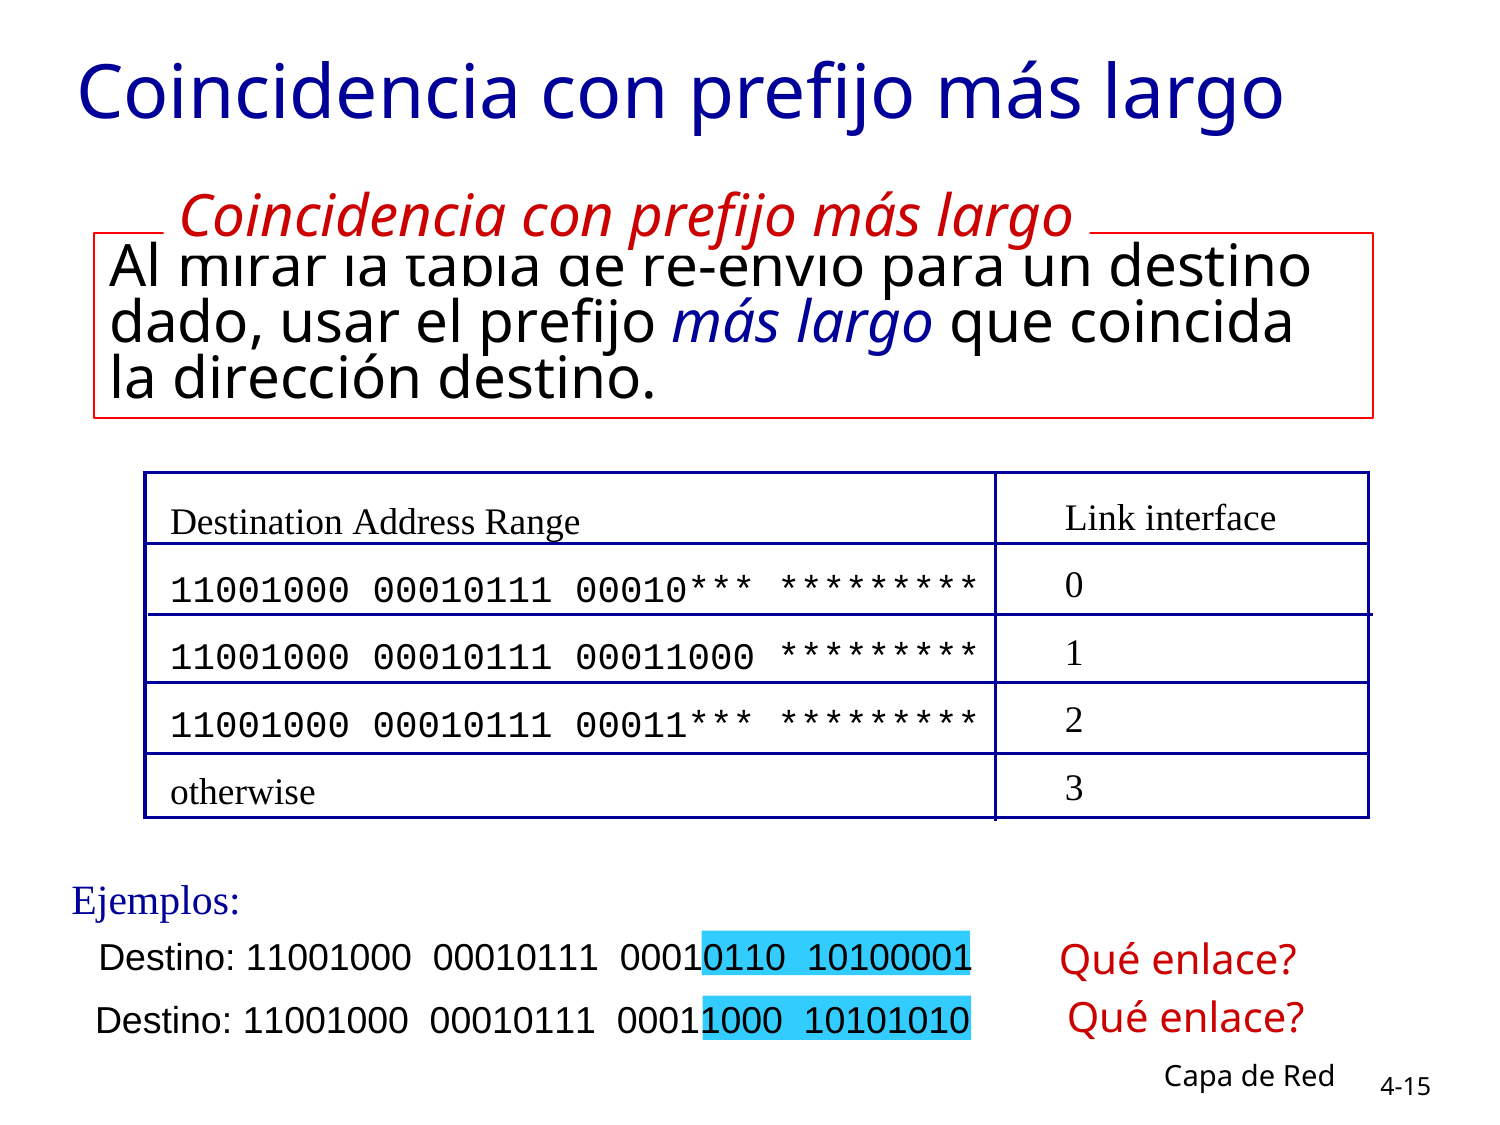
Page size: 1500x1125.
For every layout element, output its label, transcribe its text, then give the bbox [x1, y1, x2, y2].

text_box Ejemplos: [56, 864, 256, 931]
text_box Destination Address Range 11001000 00010111 00010*** ********* 11001000 00010111 00011000 ********* 11001000 00010111 00011*** ********* otherwise [155, 755, 994, 816]
text_box Destination Address Range 11001000 00010111 00010*** ********* 11001000 00010111 00011000 ********* 11001000 00010111 00011*** ********* otherwise [155, 474, 994, 542]
text_box Coincidencia con prefijo más largo [163, 170, 1090, 256]
text_box Link interface 0 1 2 3 [1050, 462, 1293, 816]
text_box Al mirar la tabla de re-envío para un destino dado, usar el prefijo más largo que coincida la dirección destino. [93, 232, 1374, 419]
text_box Qué enlace? [1044, 925, 1312, 991]
text_box Qué enlace? [1052, 982, 1320, 1049]
title Coincidencia con prefijo más largo [61, 14, 1483, 164]
text_box Destination Address Range 11001000 00010111 00010*** ********* 11001000 00010111 00011000 ********* 11001000 00010111 00011*** ********* otherwise [155, 684, 994, 752]
text_box Destination Address Range 11001000 00010111 00010*** ********* 11001000 00010111 00011000 ********* 11001000 00010111 00011*** ********* otherwise [155, 545, 994, 613]
text_box Destino: 11001000 00010111 00011000 10101010 [80, 988, 996, 1049]
text_box Destino: 11001000 00010111 00010110 10100001 [83, 925, 999, 986]
text_box Destination Address Range 11001000 00010111 00010*** ********* 11001000 00010111 00011000 ********* 11001000 00010111 00011*** ********* otherwise [155, 467, 1018, 471]
text_box Destination Address Range 11001000 00010111 00010*** ********* 11001000 00010111 00011000 ********* 11001000 00010111 00011*** ********* otherwise [155, 616, 994, 681]
